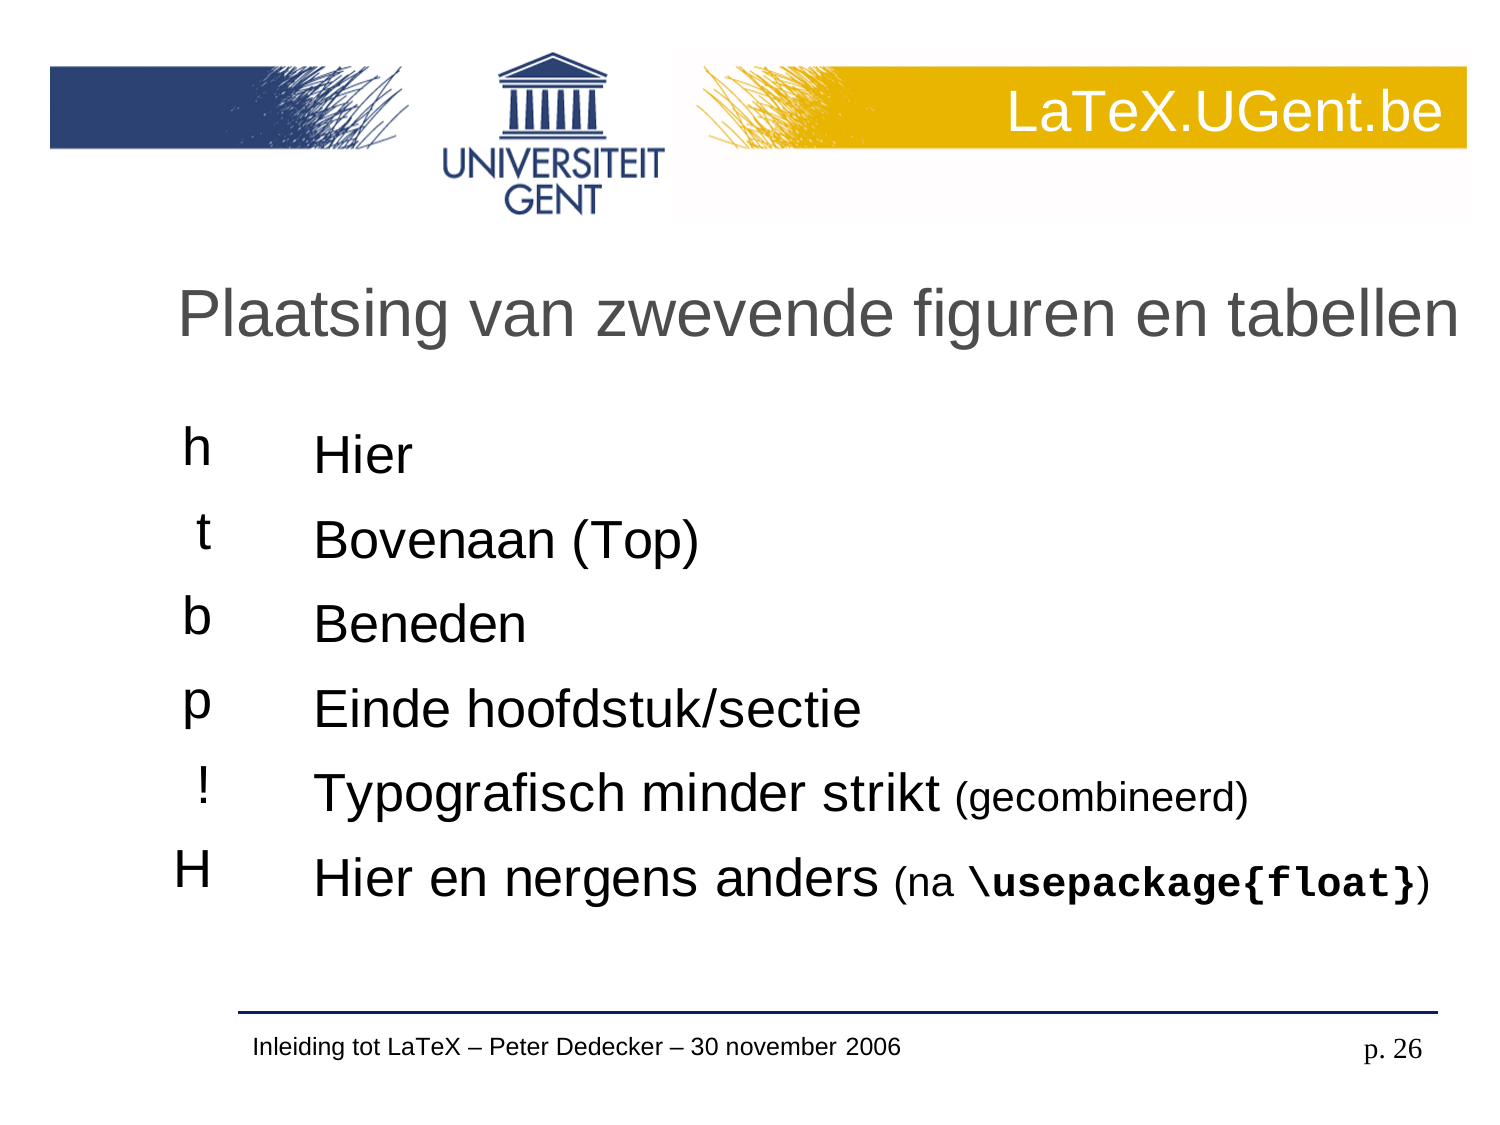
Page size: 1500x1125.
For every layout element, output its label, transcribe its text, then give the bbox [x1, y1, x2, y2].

picture [50, 49, 1467, 219]
chart [89, 406, 1443, 1028]
title Plaatsing van zwevende figuren en tabellen [177, 219, 1477, 407]
